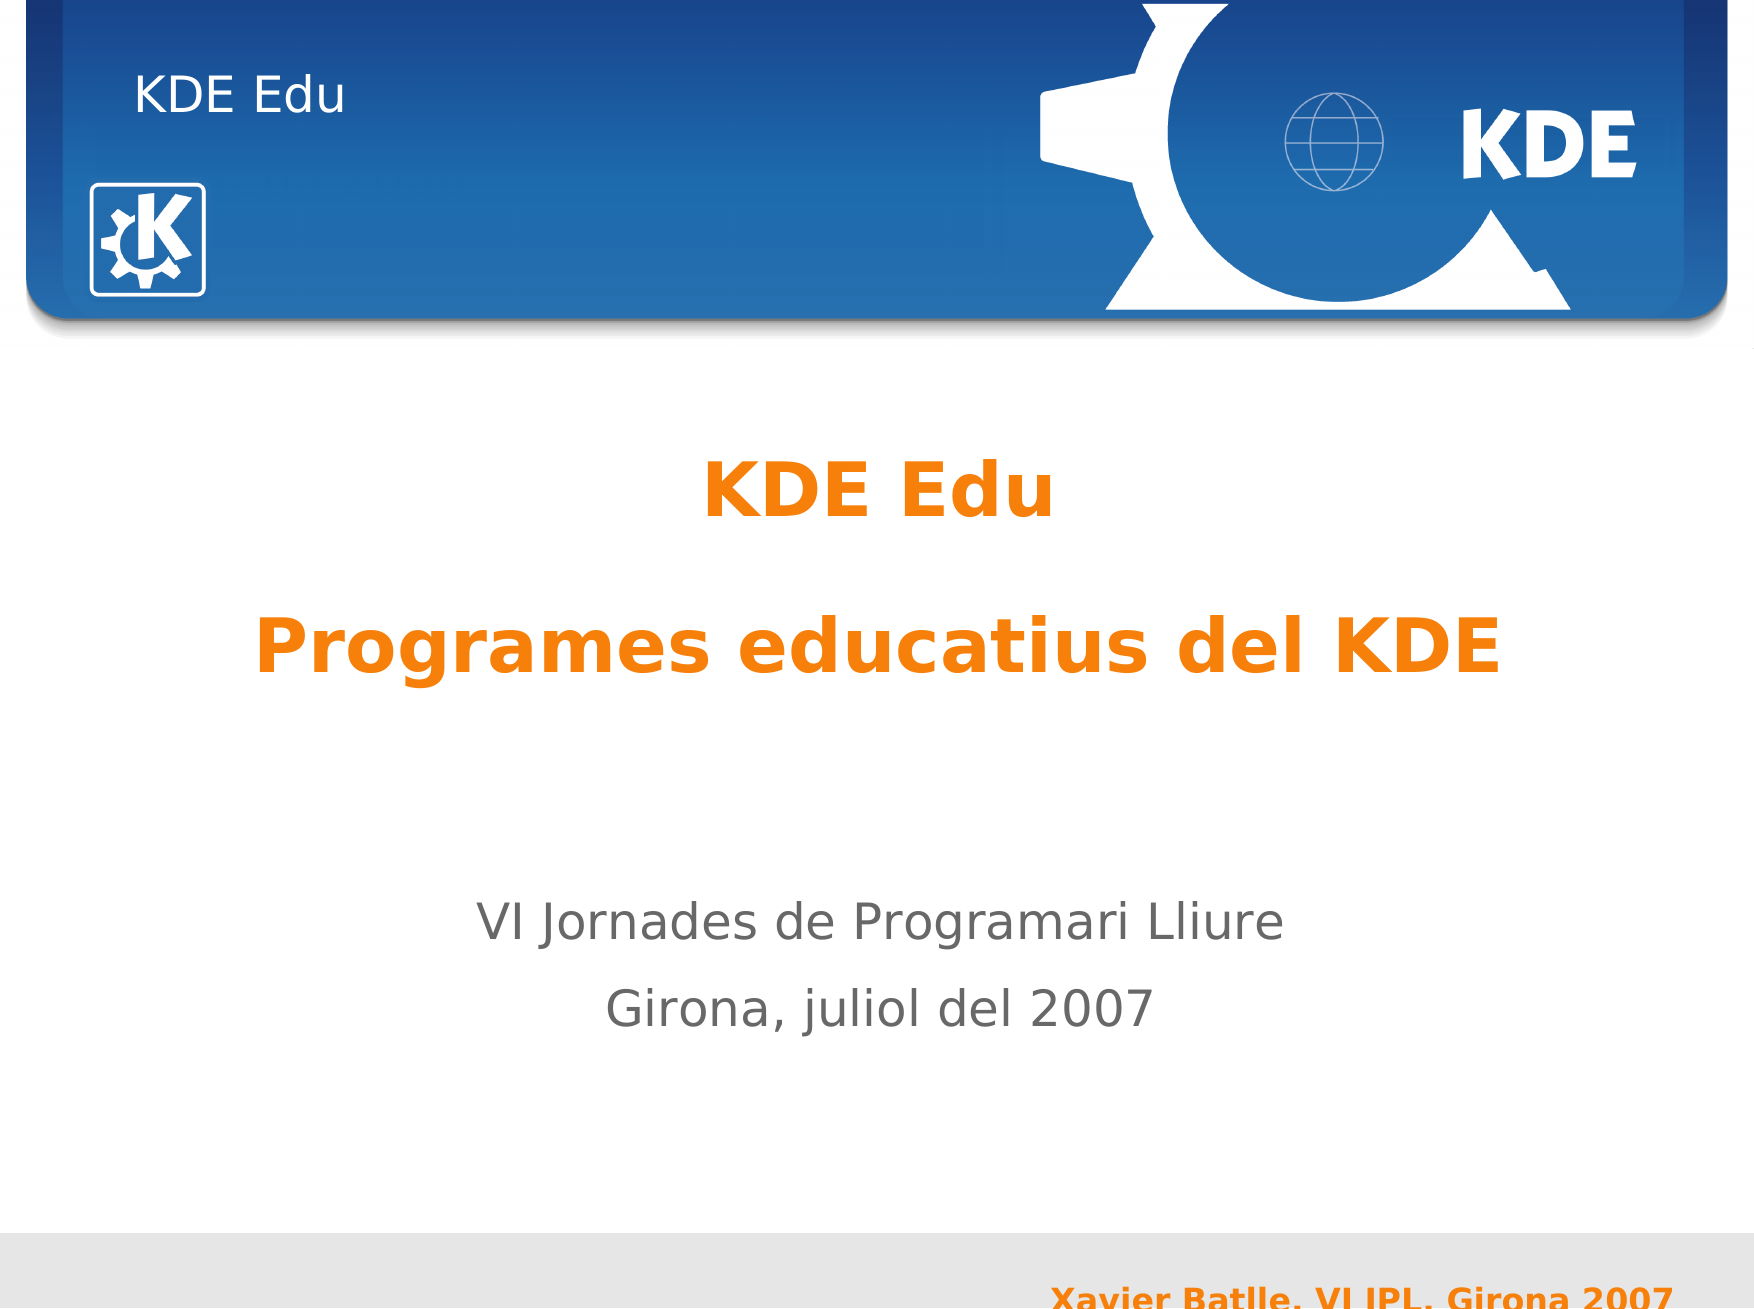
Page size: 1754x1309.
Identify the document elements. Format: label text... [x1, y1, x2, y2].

picture [0, 0, 1754, 349]
text_box VI Jornades de Programari Lliure Girona, juliol del 2007 [112, 856, 1651, 1093]
text_box KDE Edu Programes educatius del KDE [122, 395, 1606, 654]
